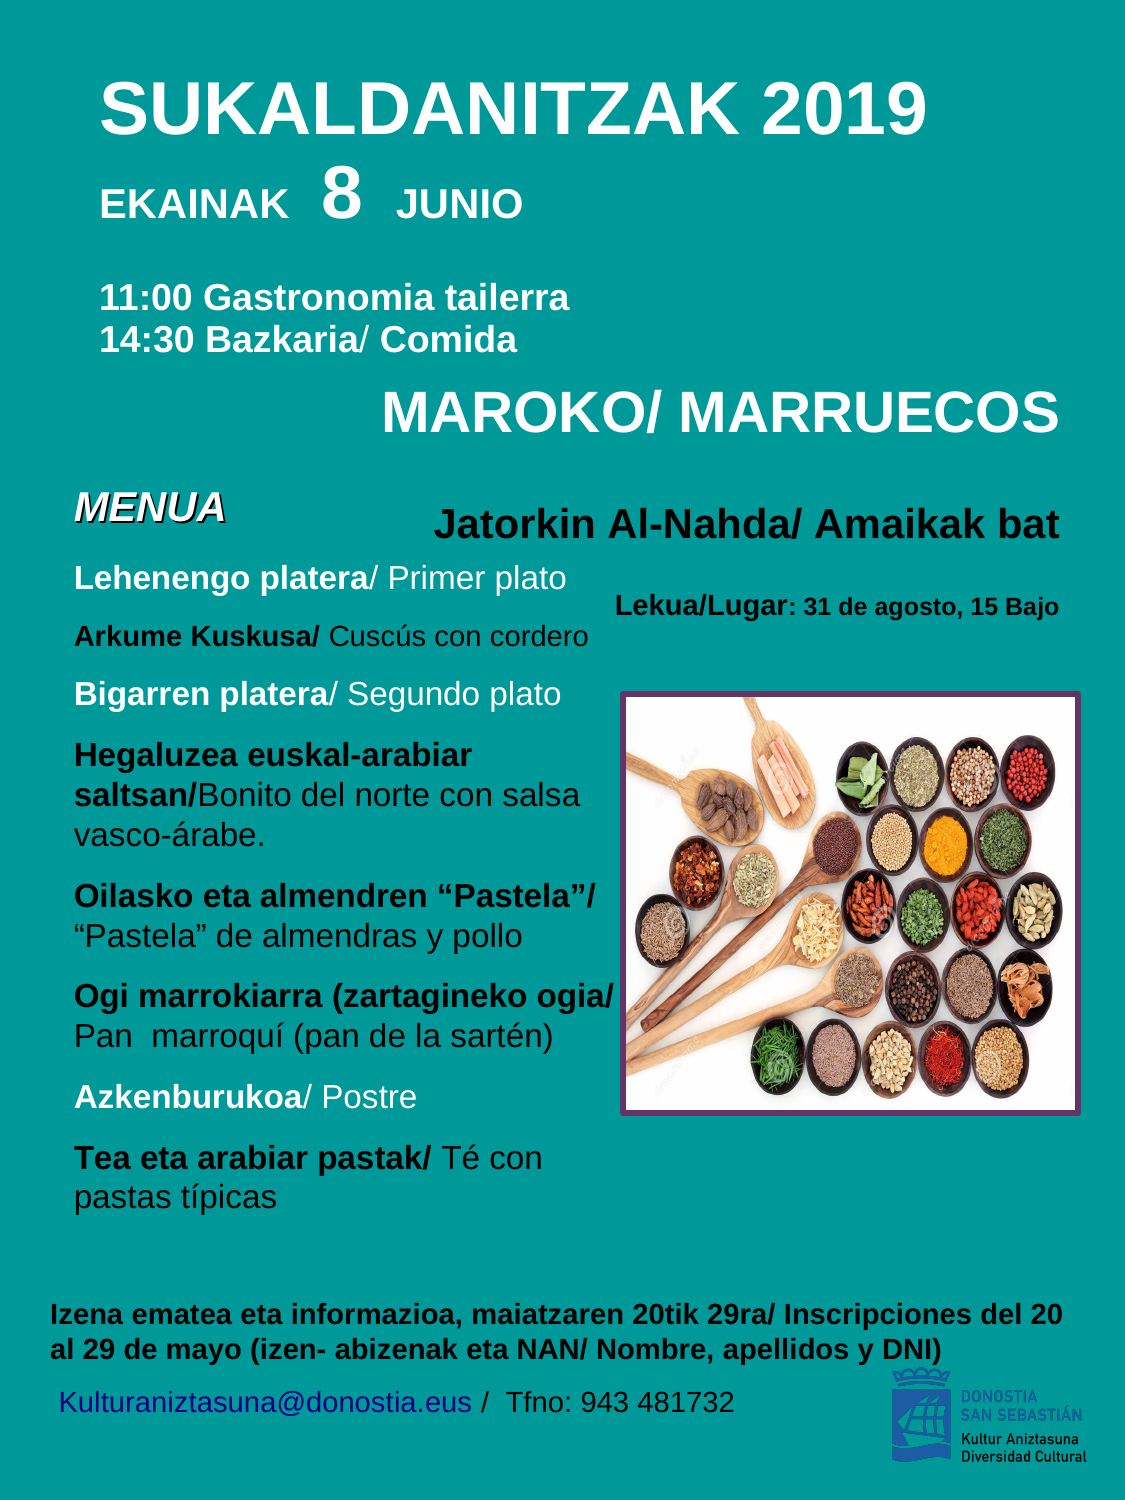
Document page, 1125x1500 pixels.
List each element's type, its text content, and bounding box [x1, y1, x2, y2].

picture [625, 696, 1075, 1111]
text_box MENUA Lehenengo platera/ Primer plato Arkume Kuskusa/ Cuscús con cordero Bigarren platera/ Segundo plato Hegaluzea euskal-arabiar saltsan/Bonito del norte con salsa vasco-árabe. Oilasko eta almendren “Pastela”/ “Pastela” de almendras y pollo Ogi marrokiarra (zartagineko ogia/ Pan marroquí (pan de la sartén) Azkenburukoa/ Postre Tea eta arabiar pastak/ Té con pastas típicas [59, 472, 650, 1280]
text_box Izena ematea eta informazioa, maiatzaren 20tik 29ra/ Inscripciones del 20 al 29 de mayo (izen- abizenak eta NAN/ Nombre, apellidos y DNI) Kulturaniztasuna@donostia.eus / Tfno: 943 481732 [35, 1287, 1099, 1480]
title SUKALDANITZAK 2019 EKAINAK 8 JUNIO 11:00 Gastronomia tailerra 14:30 Bazkaria/ Comida [84, 0, 1038, 366]
text_box MAROKO/ MARRUECOS Jatorkin Al-Nahda/ Amaikak bat Lekua/Lugar: 31 de agosto, 15 Bajo [0, 366, 1075, 1380]
